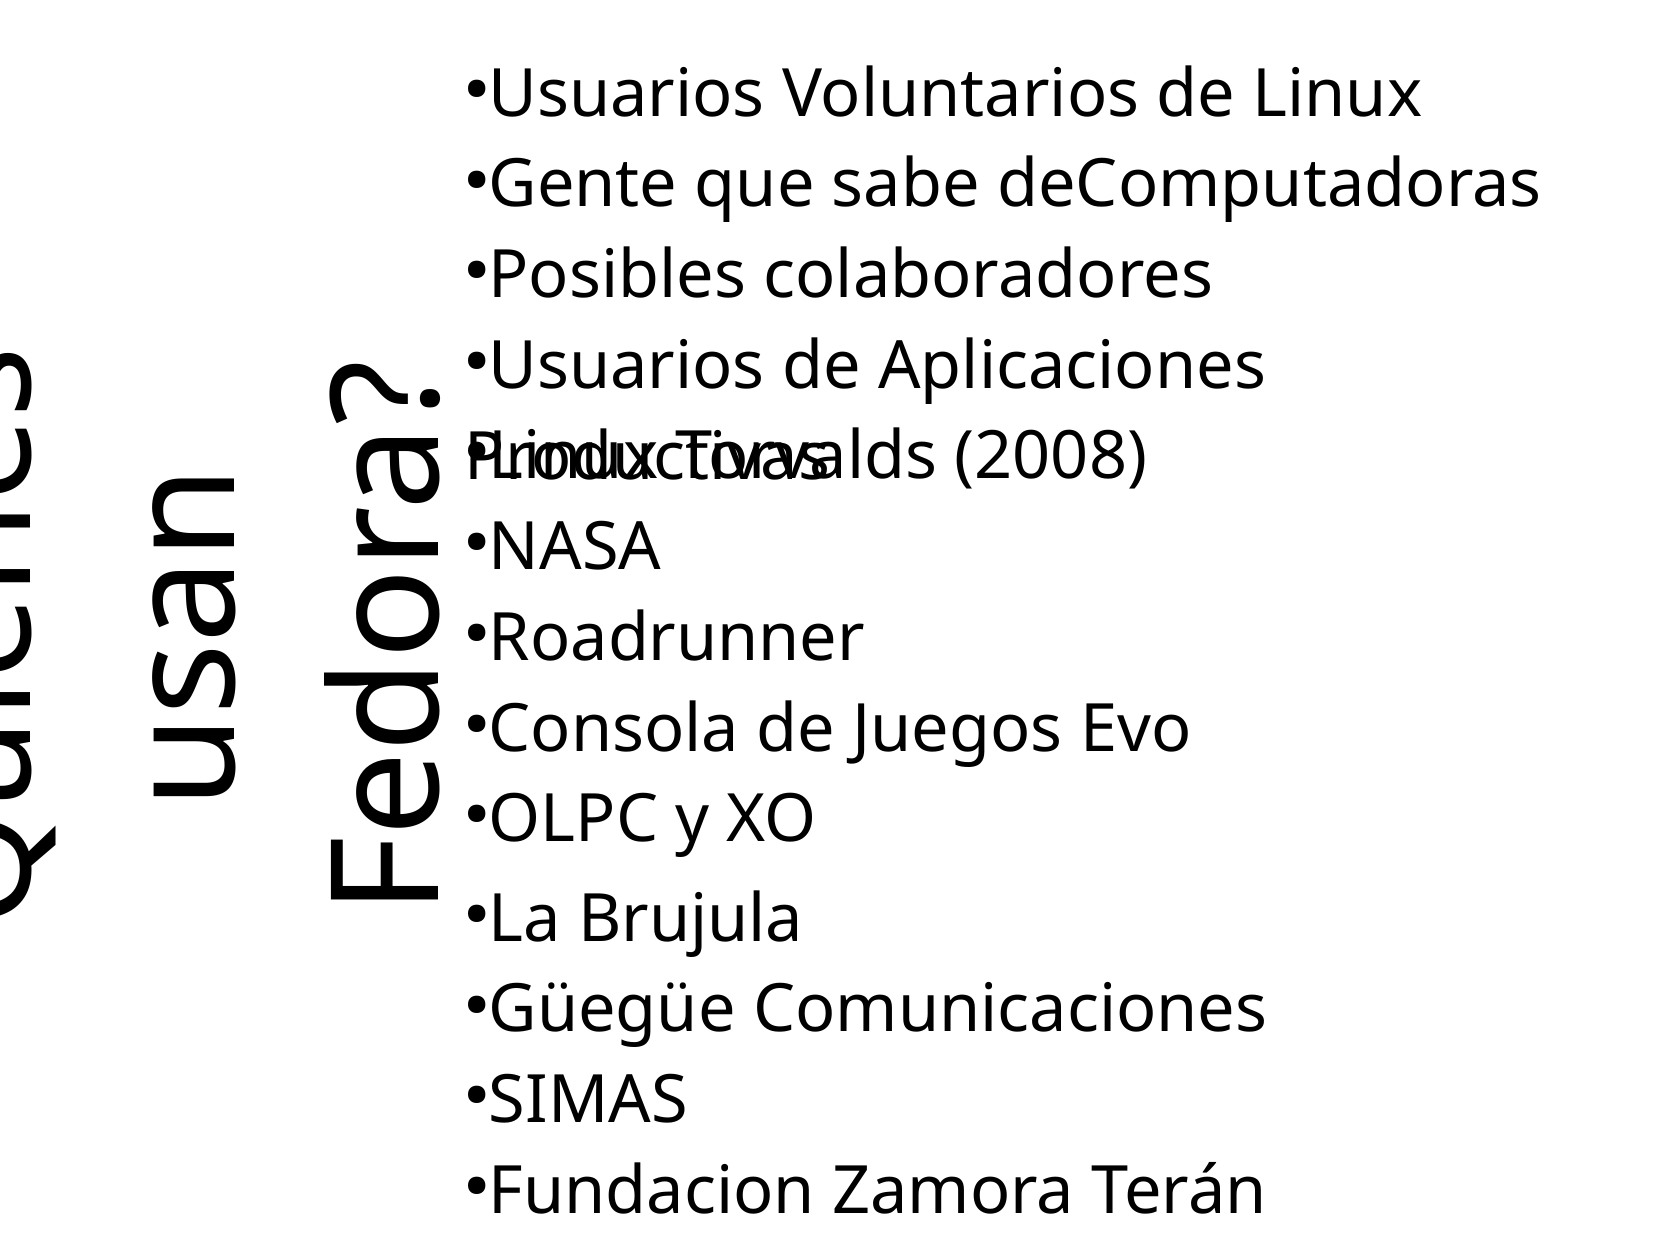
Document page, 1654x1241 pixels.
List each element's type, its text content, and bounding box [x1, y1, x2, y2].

text_box Linux Torvalds (2008) NASA Roadrunner Consola de Juegos Evo OLPC y XO [450, 400, 1601, 789]
text_box Usuarios Voluntarios de Linux Gente que sabe deComputadoras Posibles colaboradores Usuarios de Aplicaciones Productivas [450, 37, 1601, 352]
text_box La Brujula Güegüe Comunicaciones SIMAS Fundacion Zamora Terán [450, 862, 1601, 1177]
title Quienes usan Fedora? [8, 187, 345, 1088]
